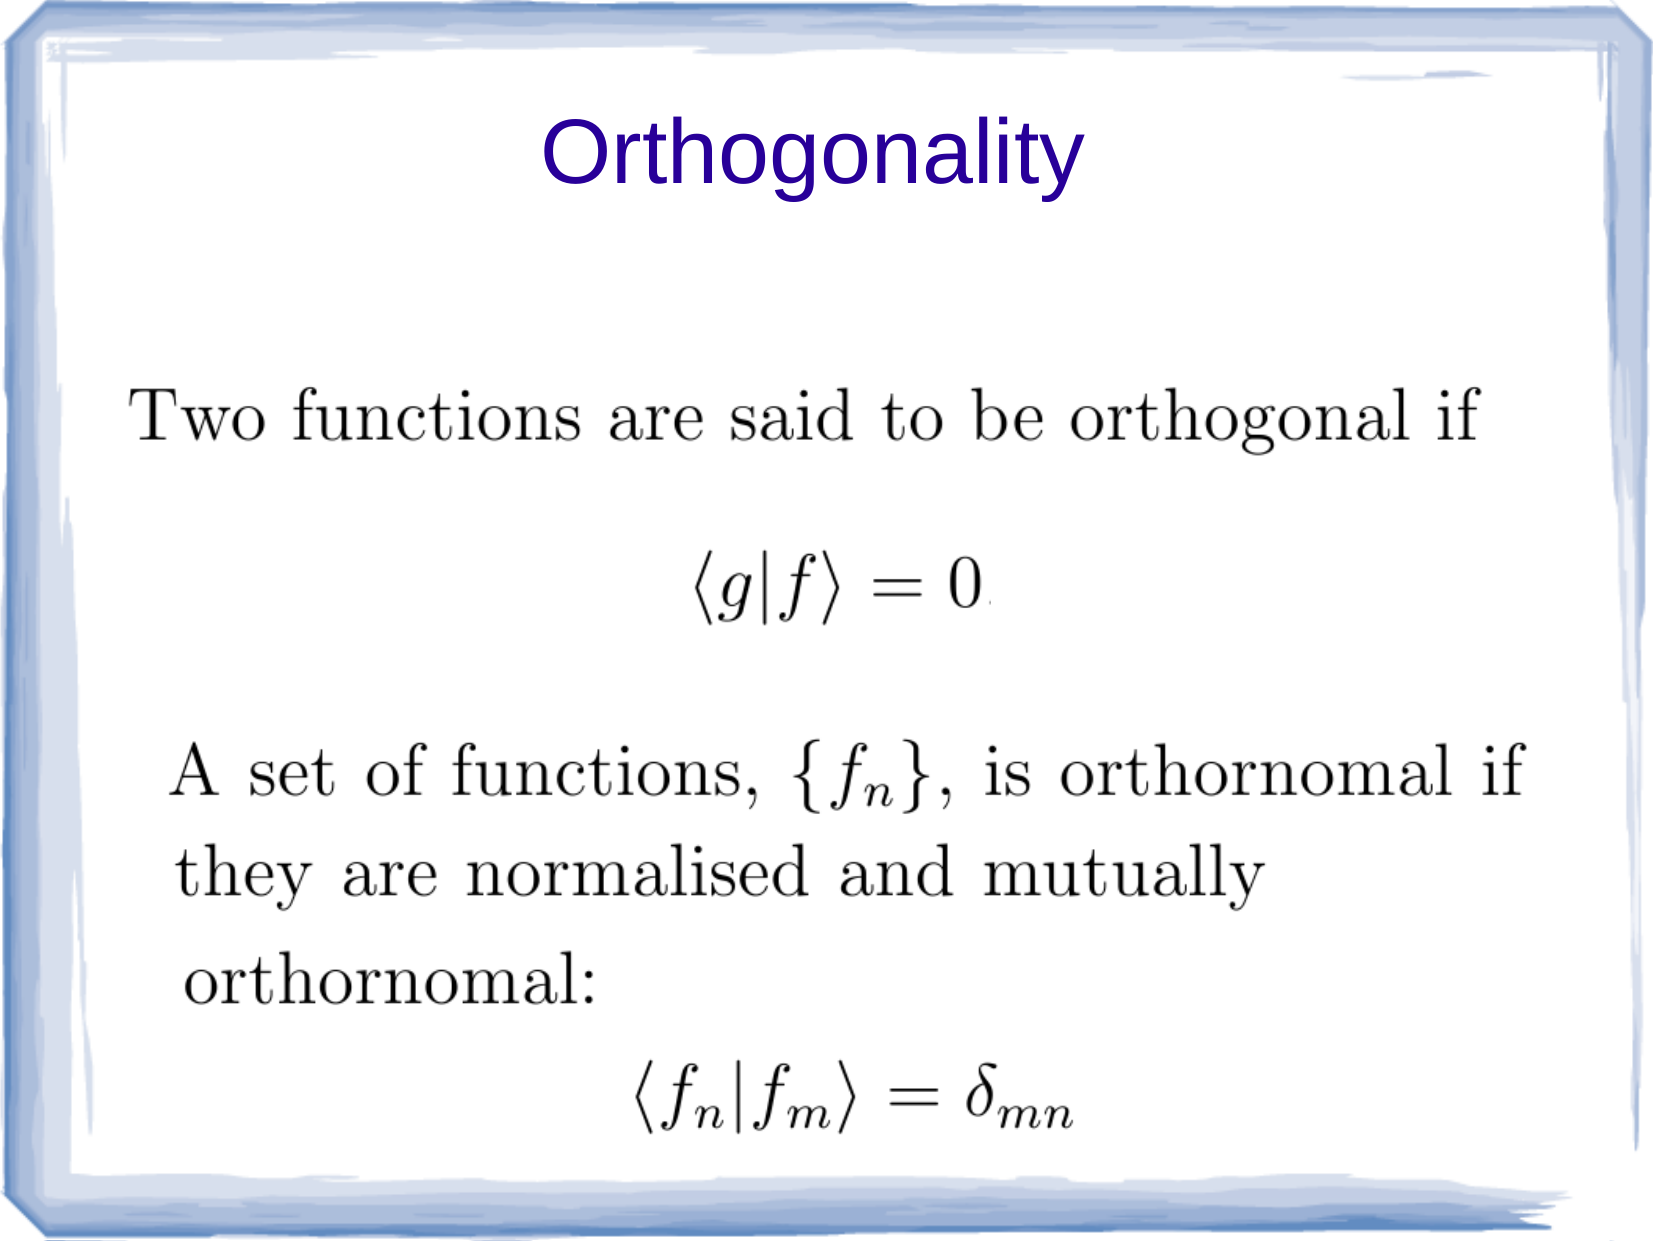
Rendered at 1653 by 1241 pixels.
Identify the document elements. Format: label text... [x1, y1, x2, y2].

picture [0, 0, 1653, 1241]
title Orthogonality [82, 49, 1571, 257]
